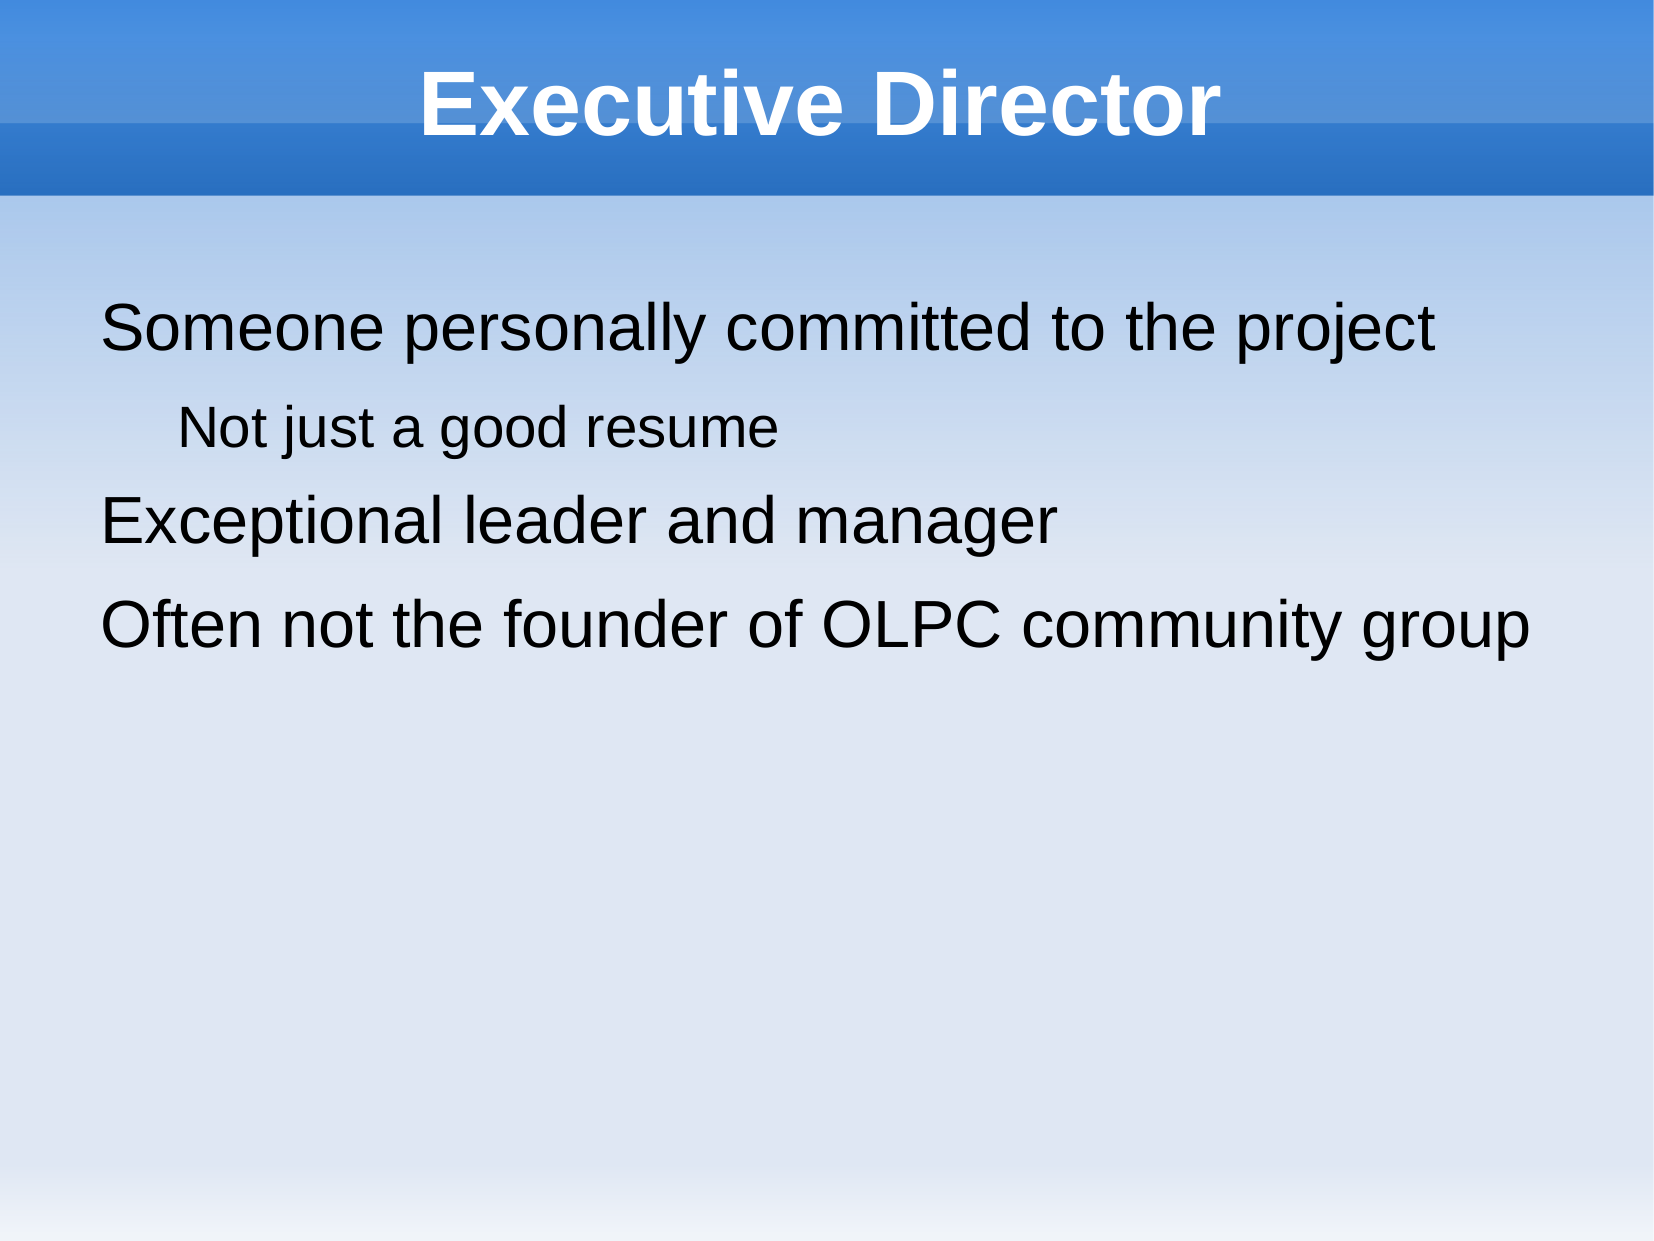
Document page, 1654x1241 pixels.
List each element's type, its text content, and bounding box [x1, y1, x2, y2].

title Executive Director [76, 7, 1565, 200]
picture [0, 0, 1654, 1241]
list Someone personally committed to the project Not just a good resume Exceptional leader and manager Often not the founder of OLPC community group [82, 290, 1571, 1094]
